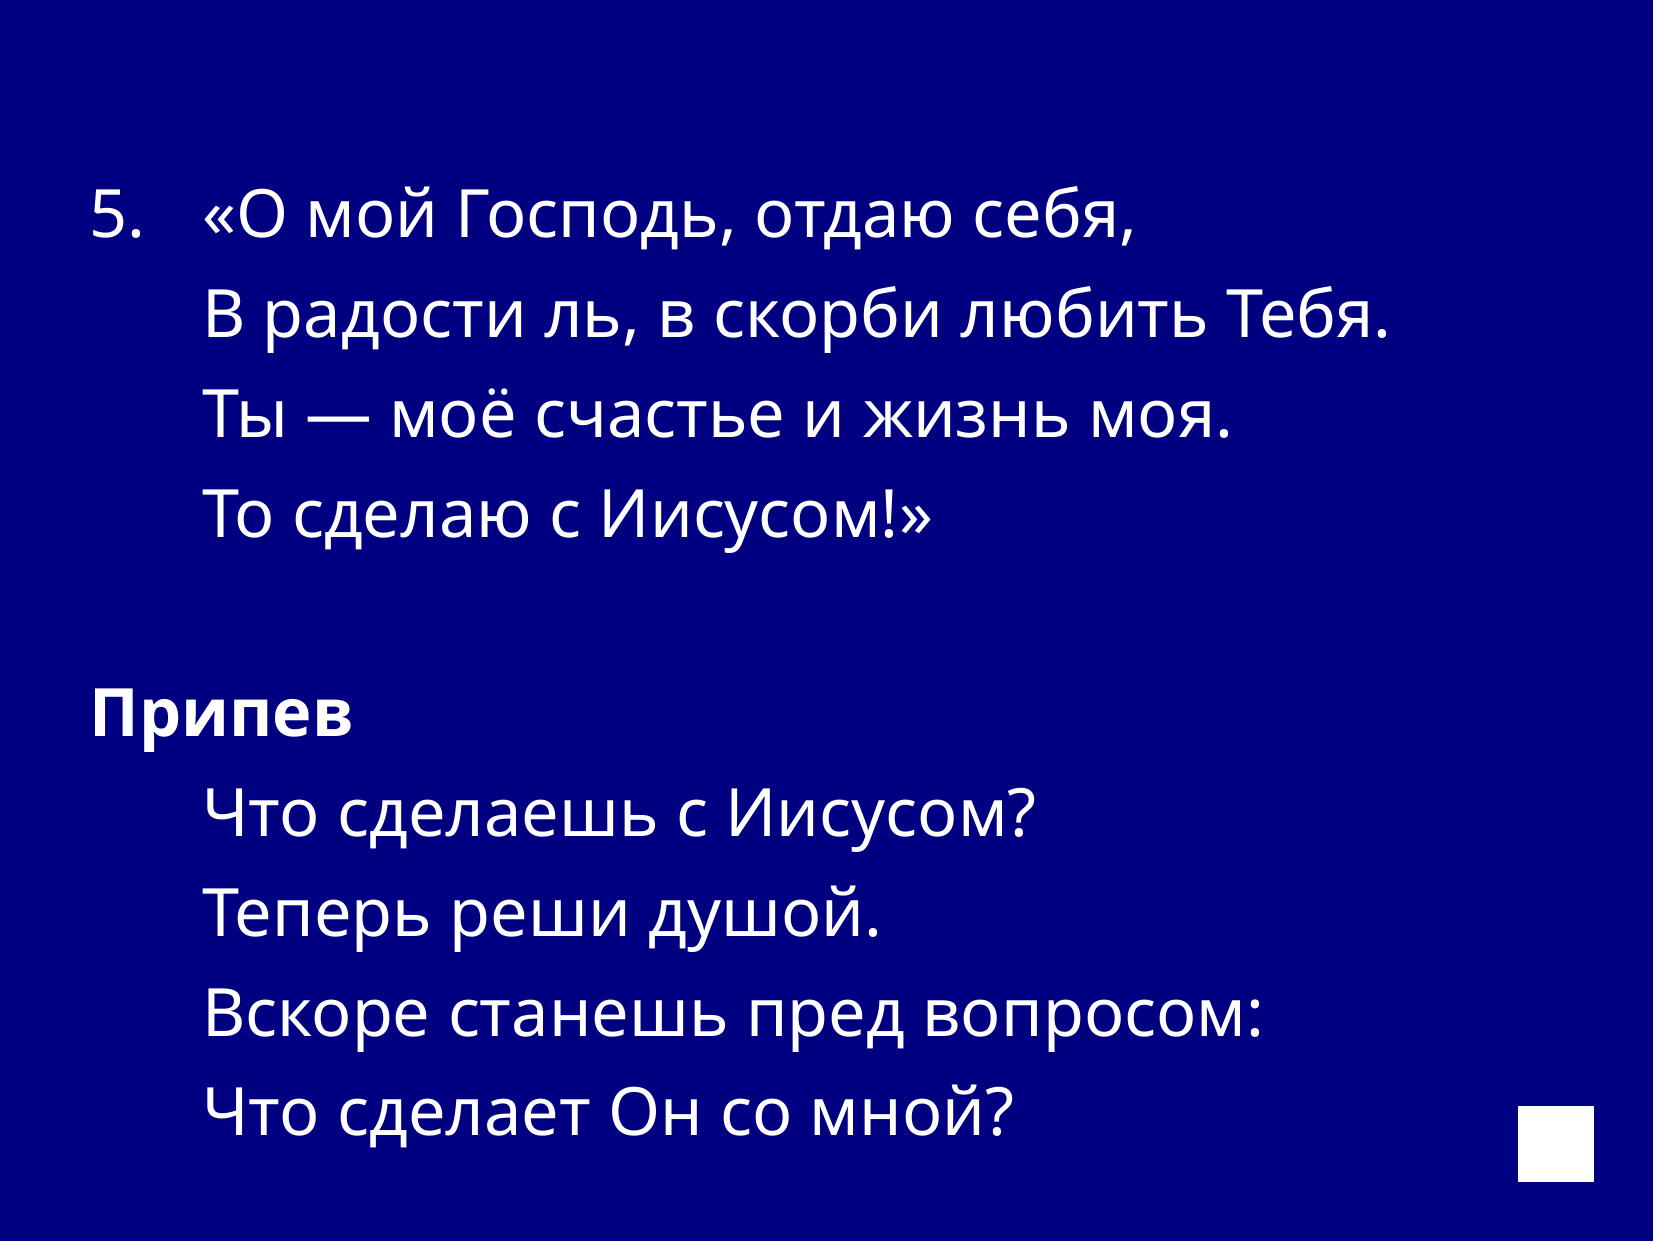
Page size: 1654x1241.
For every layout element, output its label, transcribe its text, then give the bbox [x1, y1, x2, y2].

text_box [1518, 1106, 1594, 1182]
text_box 5. «О мой Господь, отдаю себя, В радости ль, в скорби любить Тебя. Ты — моё счастье и жизнь моя. То сделаю с Иисусом!» Припев Что сделаешь с Иисусом? Теперь реши душой. Вскоре станешь пред вопросом: Что сделает Он со мной? [75, 150, 1576, 1163]
